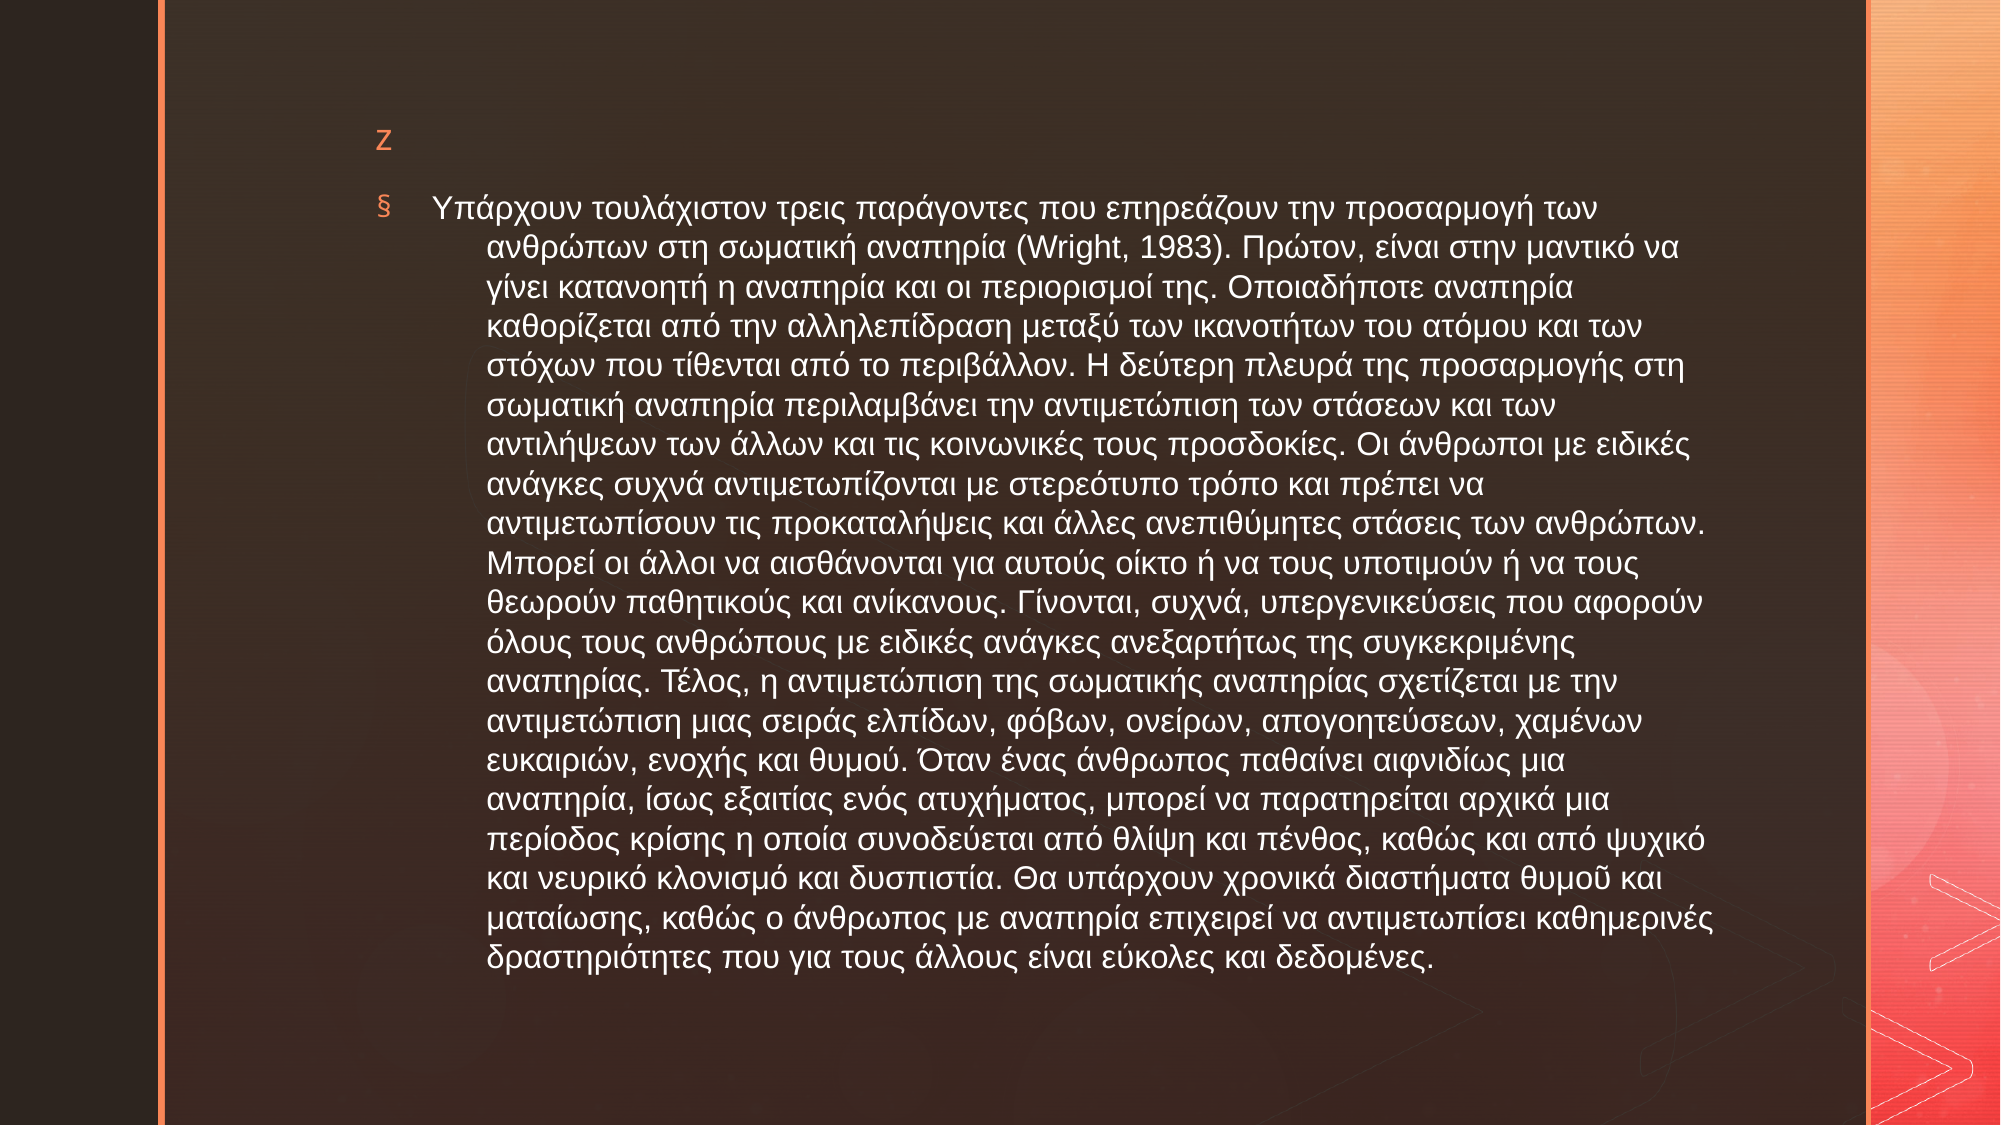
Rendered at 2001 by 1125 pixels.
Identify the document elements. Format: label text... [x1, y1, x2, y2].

list Υπάρχουν τουλάχιστον τρεις παράγοντες που επηρεάζουν την προσαρμογή των ανθρώπων στη σωματική αναπηρία (Wright, 1983). Πρώτον, είναι στην μαντικό να γίνει κατανοητή η αναπηρία και οι περιορισμοί της. Οποιαδήποτε αναπηρία καθορίζεται από την αλληλεπίδραση μεταξύ των ικανοτήτων του ατόμου και των στόχων που τίθενται από το περιβάλλον. Η δεύτερη πλευρά της προσαρμογής στη σωματική αναπηρία περιλαμβάνει την αντιμετώπιση των στάσεων και των αντιλήψεων των άλλων και τις κοινωνικές τους προσδοκίες. Οι άνθρωποι με ειδικές ανάγκες συχνά αντιμετωπίζονται με στερεότυπο τρόπο και πρέπει να αντιμετωπίσουν τις προκαταλήψεις και άλλες ανεπιθύμητες στάσεις των ανθρώπων. Μπορεί οι άλλοι να αισθάνονται για αυτούς οίκτο ή να τους υποτιμούν ή να τους θεωρούν παθητικούς και ανίκανους. Γίνονται, συχνά, υπεργενικεύσεις που αφορούν όλους τους ανθρώπους με ειδικές ανάγκες ανεξαρτήτως της συγκεκριμένης αναπηρίας. Τέλος, η αντιμετώπιση της σωματικής αναπηρίας σχετίζεται με την αντιμετώπιση μιας σειράς ελπίδων, φόβων, ονείρων, απογοητεύσεων, χαμένων ευκαιριών, ενοχής και θυμού. Όταν ένας άνθρωπος παθαίνει αιφνιδίως μια αναπηρία, ίσως εξαιτίας ενός ατυχήματος, μπορεί να παρατηρείται αρχικά μια περίοδος κρίσης η οποία συνοδεύεται από θλίψη και πένθος, καθώς και από ψυχικό και νευρικό κλονισμό και δυσπιστία. Θα υπάρχουν χρονικά διαστήματα θυμοῦ και ματαίωσης, καθώς ο άνθρωπος με αναπηρία επιχειρεί να αντιμετωπίσει καθημερινές δραστηριότητες που για τους άλλους είναι εύκολες και δεδομένες. [359, 168, 1734, 993]
